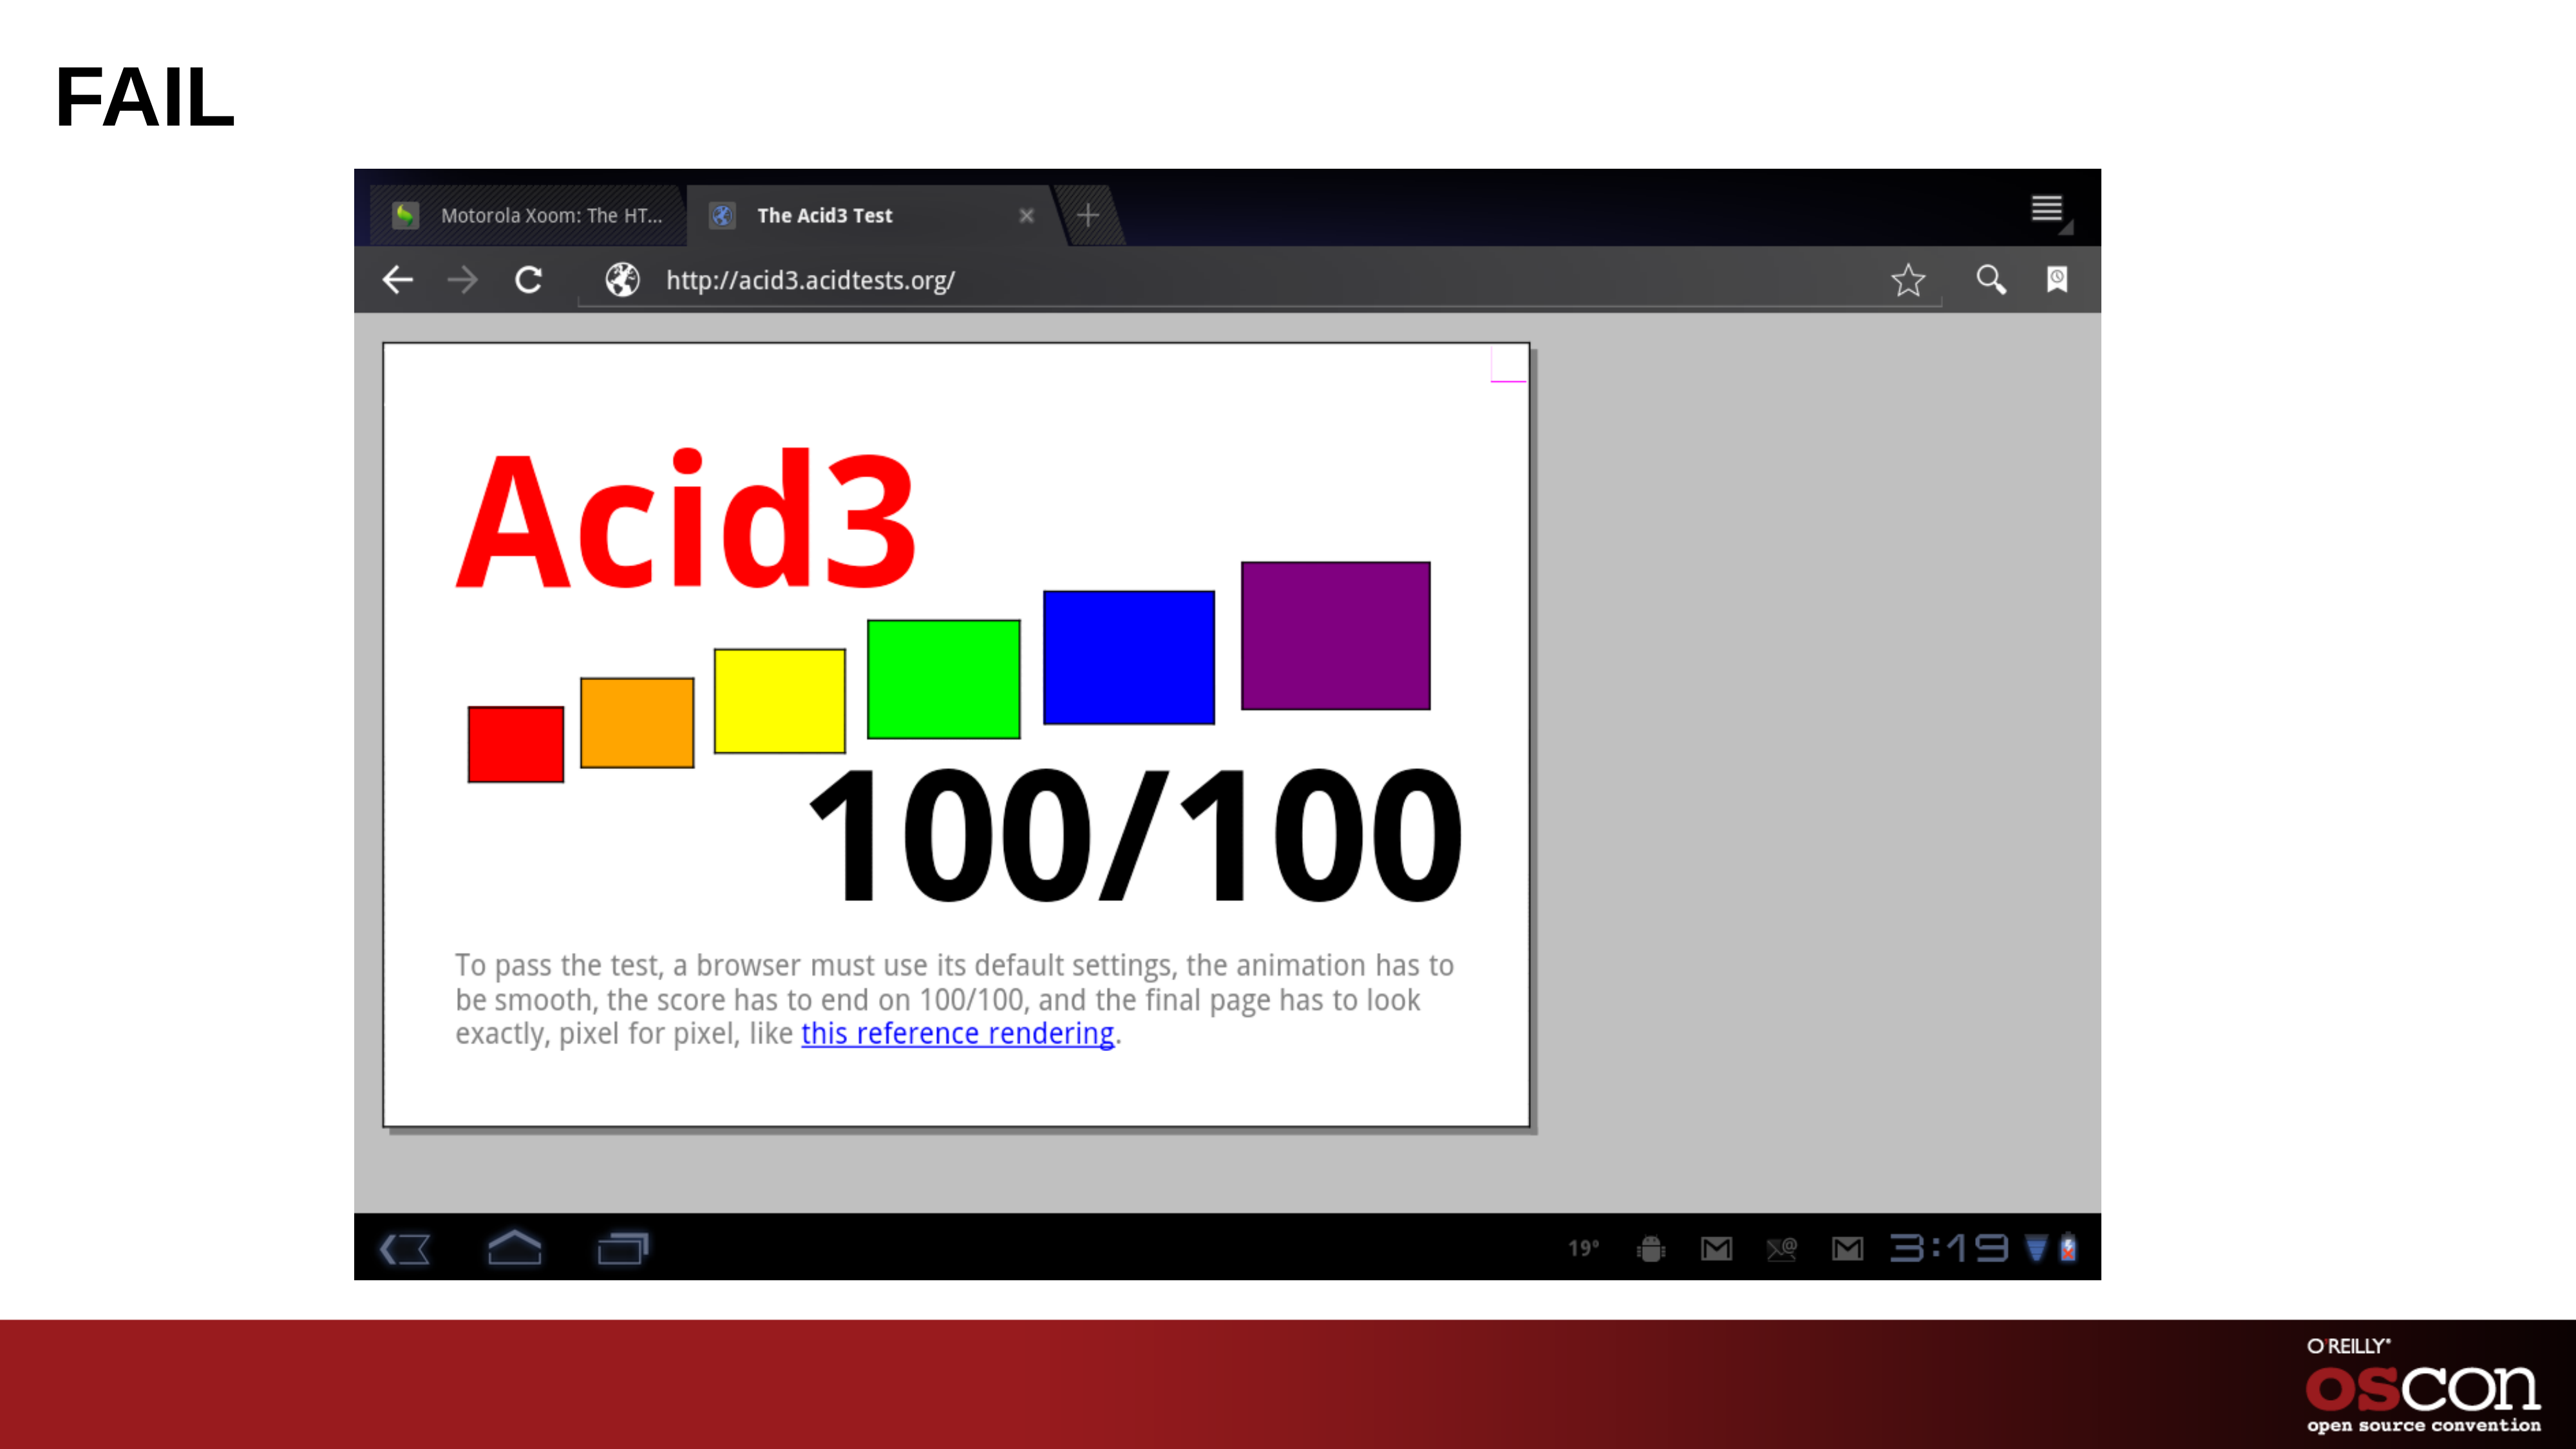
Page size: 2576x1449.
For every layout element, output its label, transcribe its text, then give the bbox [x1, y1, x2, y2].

title FAIL [48, 17, 2514, 167]
picture [0, 0, 2576, 1449]
